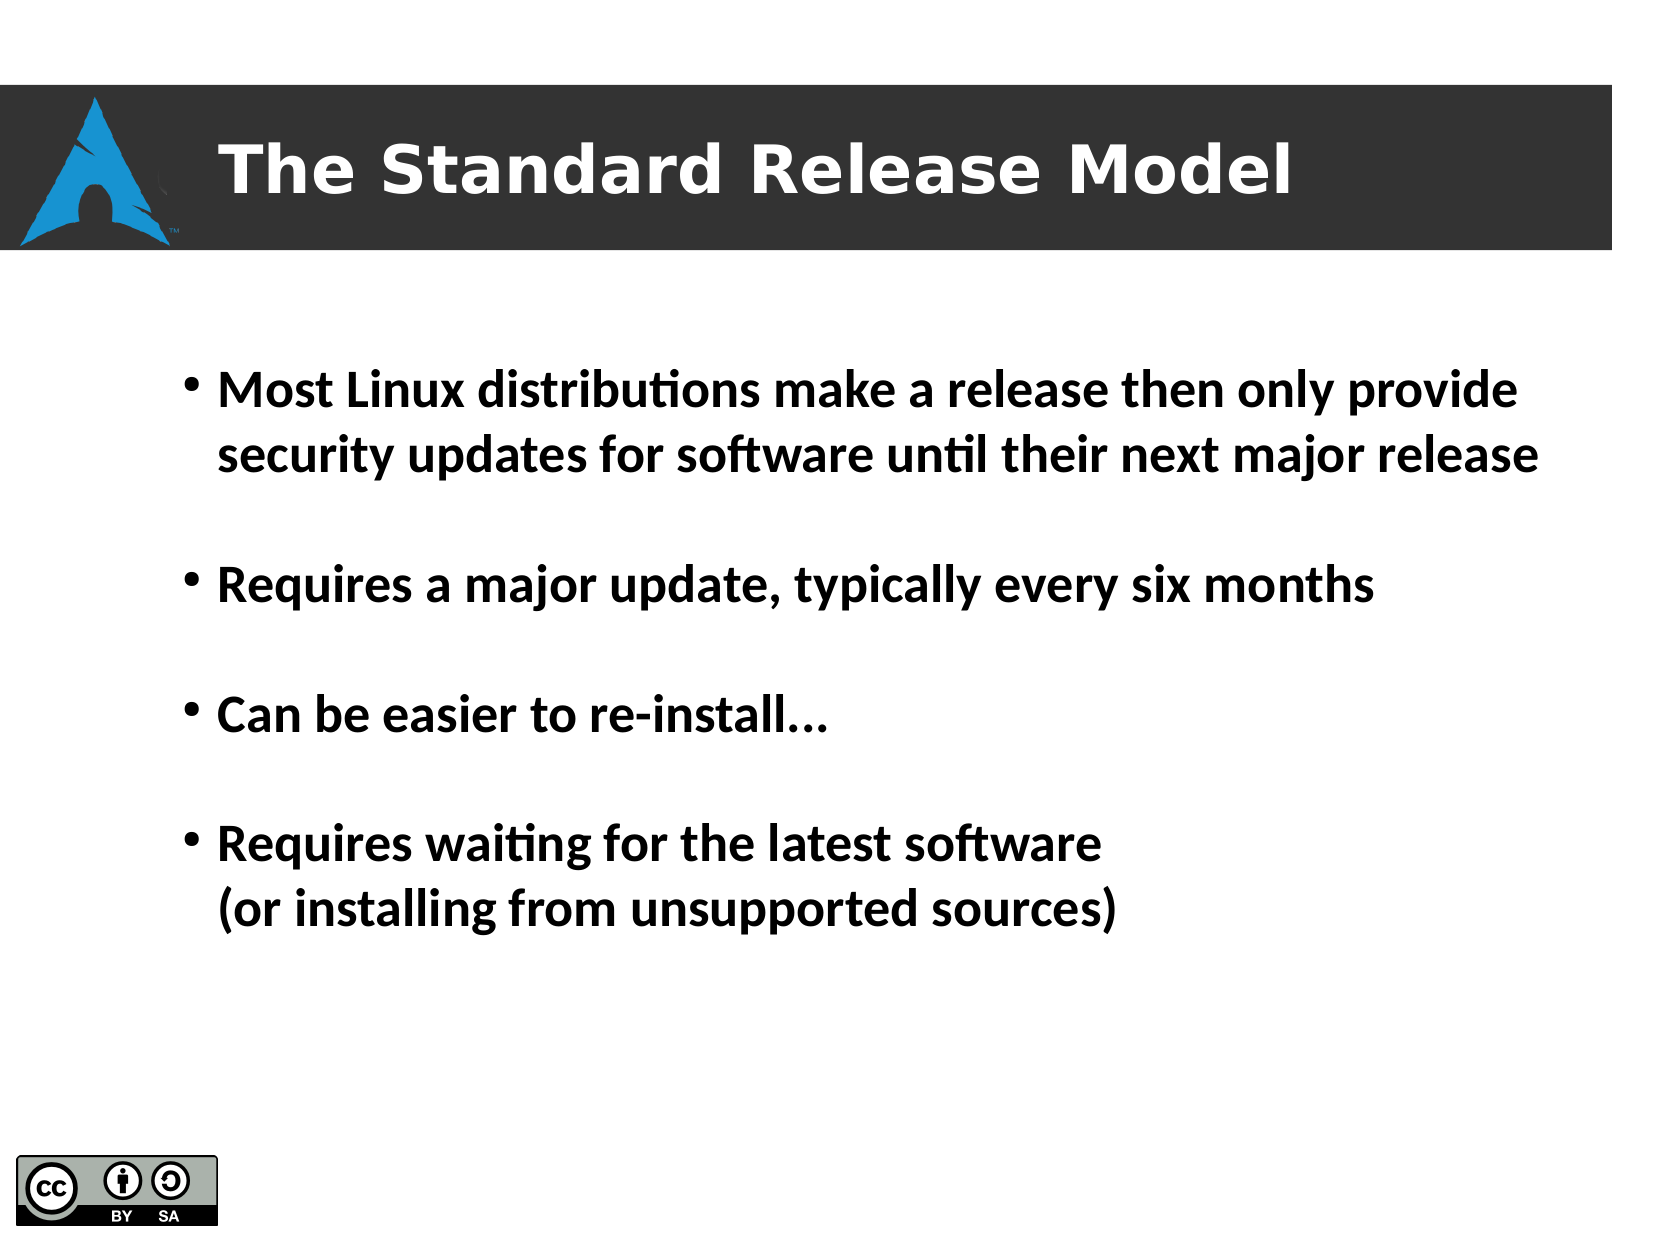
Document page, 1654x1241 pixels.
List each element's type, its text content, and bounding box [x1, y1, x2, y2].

text_box Most Linux distributions make a release then only provide security updates for software until their next major release Requires a major update, typically every six months Can be easier to re-install... Requires waiting for the latest software (or installing from unsupported sources) [167, 345, 1612, 1134]
picture [0, 81, 188, 260]
picture [16, 1155, 218, 1227]
text_box The Standard Release Model [188, 84, 1612, 250]
